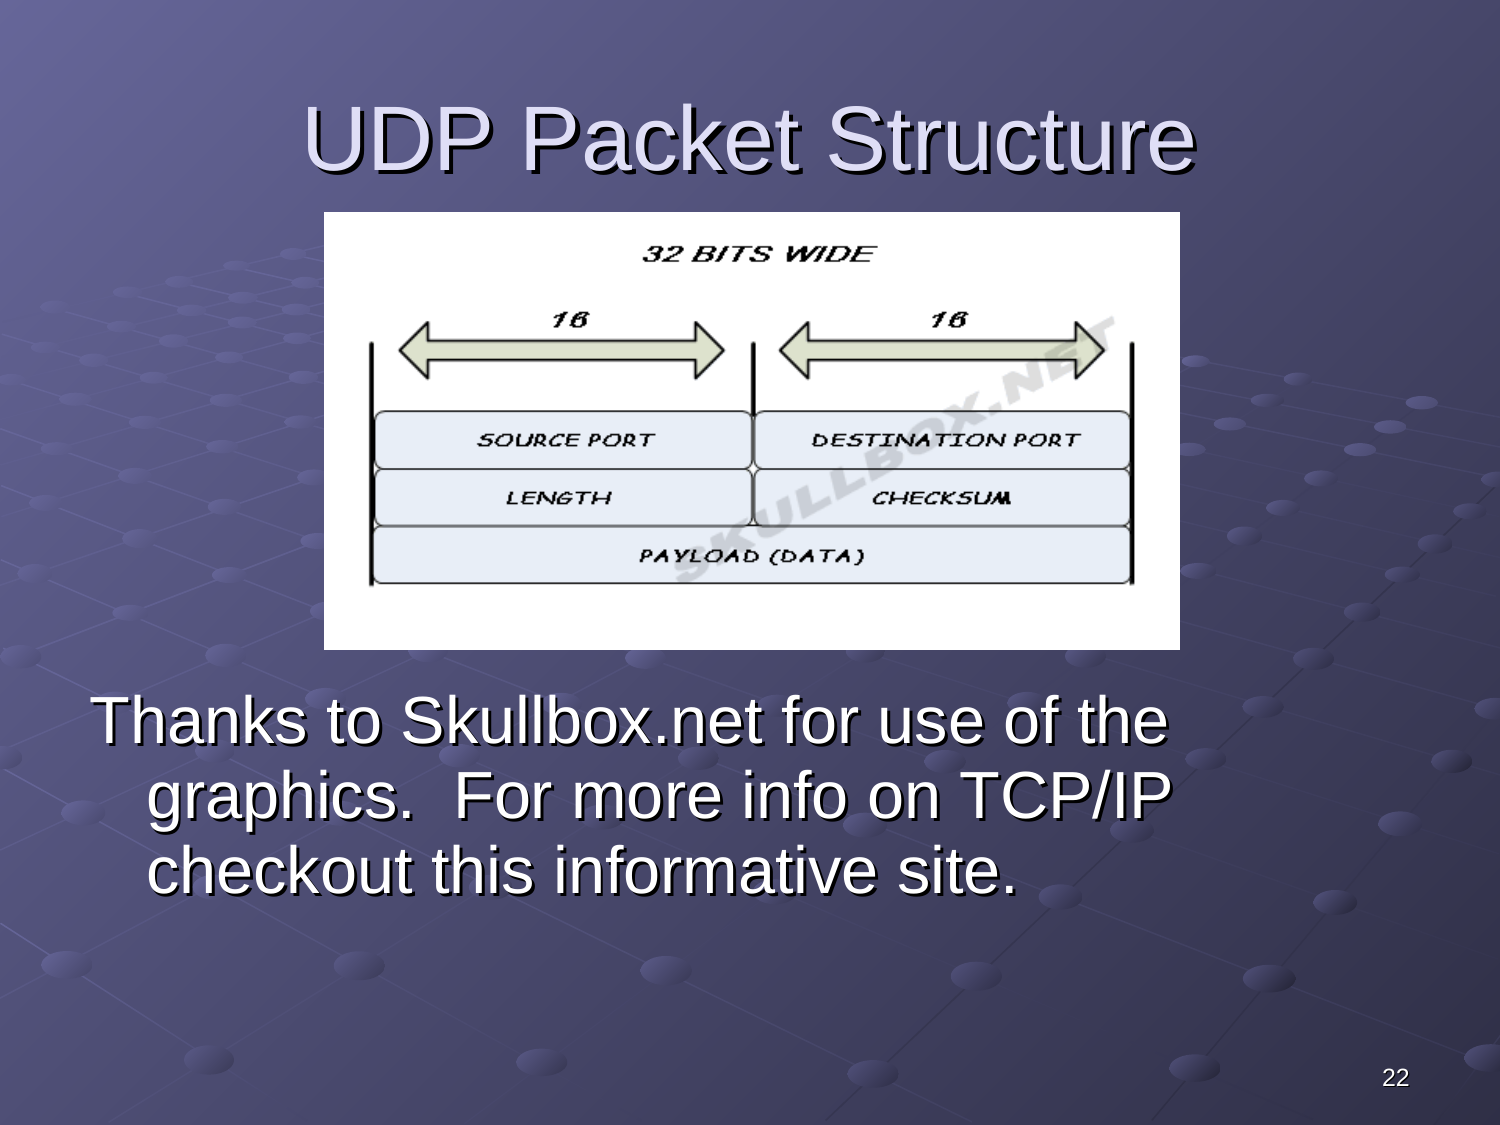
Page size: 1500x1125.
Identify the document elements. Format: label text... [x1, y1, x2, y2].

picture [324, 212, 1180, 651]
title UDP Packet Structure [75, 45, 1426, 233]
list Thanks to Skullbox.net for use of the graphics. For more info on TCP/IP checkout this informative site. [75, 675, 1426, 1007]
